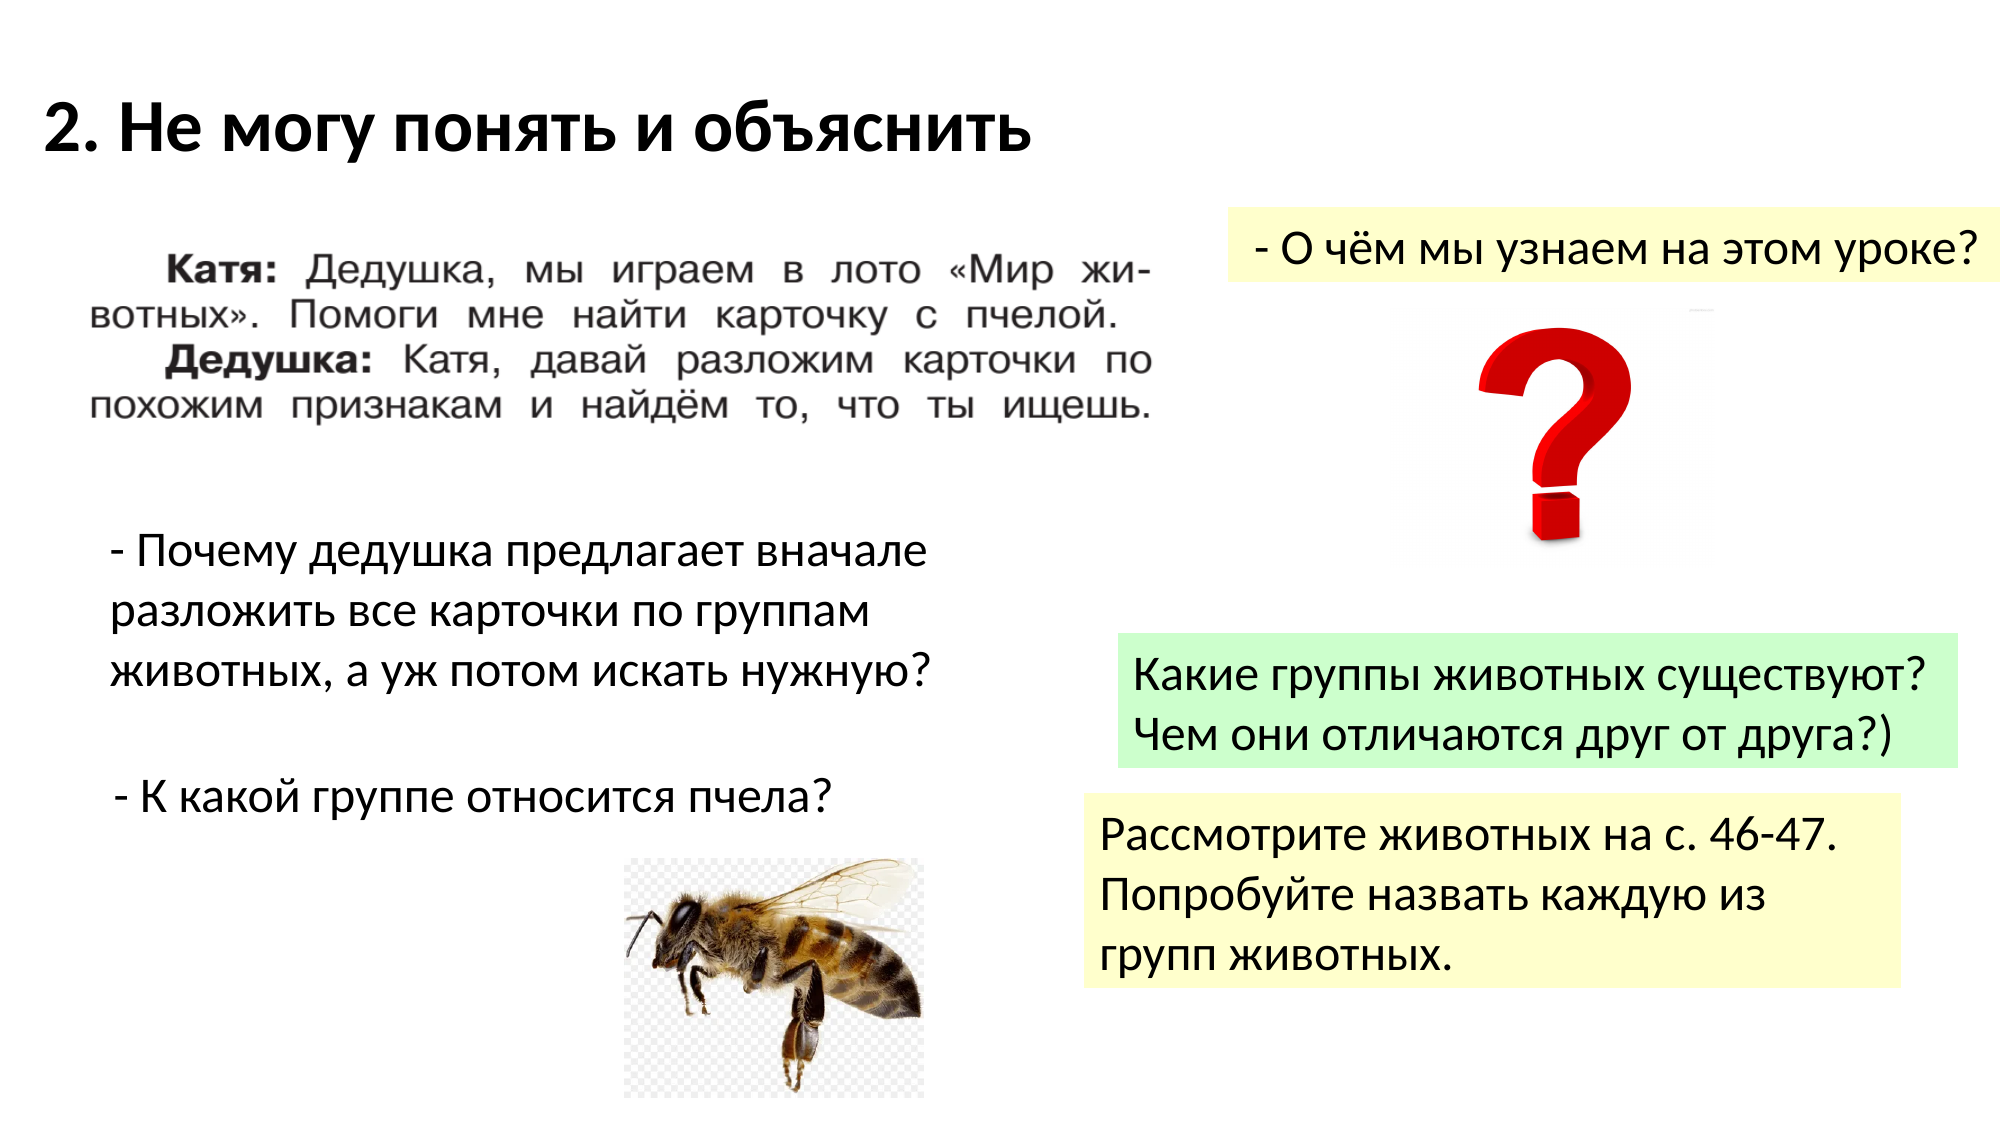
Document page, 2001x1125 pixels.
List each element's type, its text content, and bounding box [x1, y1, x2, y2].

picture [1390, 308, 1715, 568]
title 2. Не могу понять и объяснить [28, 46, 1161, 208]
picture [28, 225, 1195, 438]
picture [624, 858, 924, 1098]
text_box - К какой группе относится пчела? [99, 755, 861, 830]
text_box - О чём мы узнаем на этом уроке? [1228, 207, 2000, 282]
text_box Какие группы животных существуют? Чем они отличаются друг от друга?) [1118, 633, 1958, 768]
text_box - Почему дедушка предлагает вначале разложить все карточки по группам животных, а уж потом искать нужную? [95, 509, 1095, 705]
text_box Рассмотрите животных на с. 46-47. Попробуйте назвать каждую из групп животных. [1084, 793, 1901, 988]
